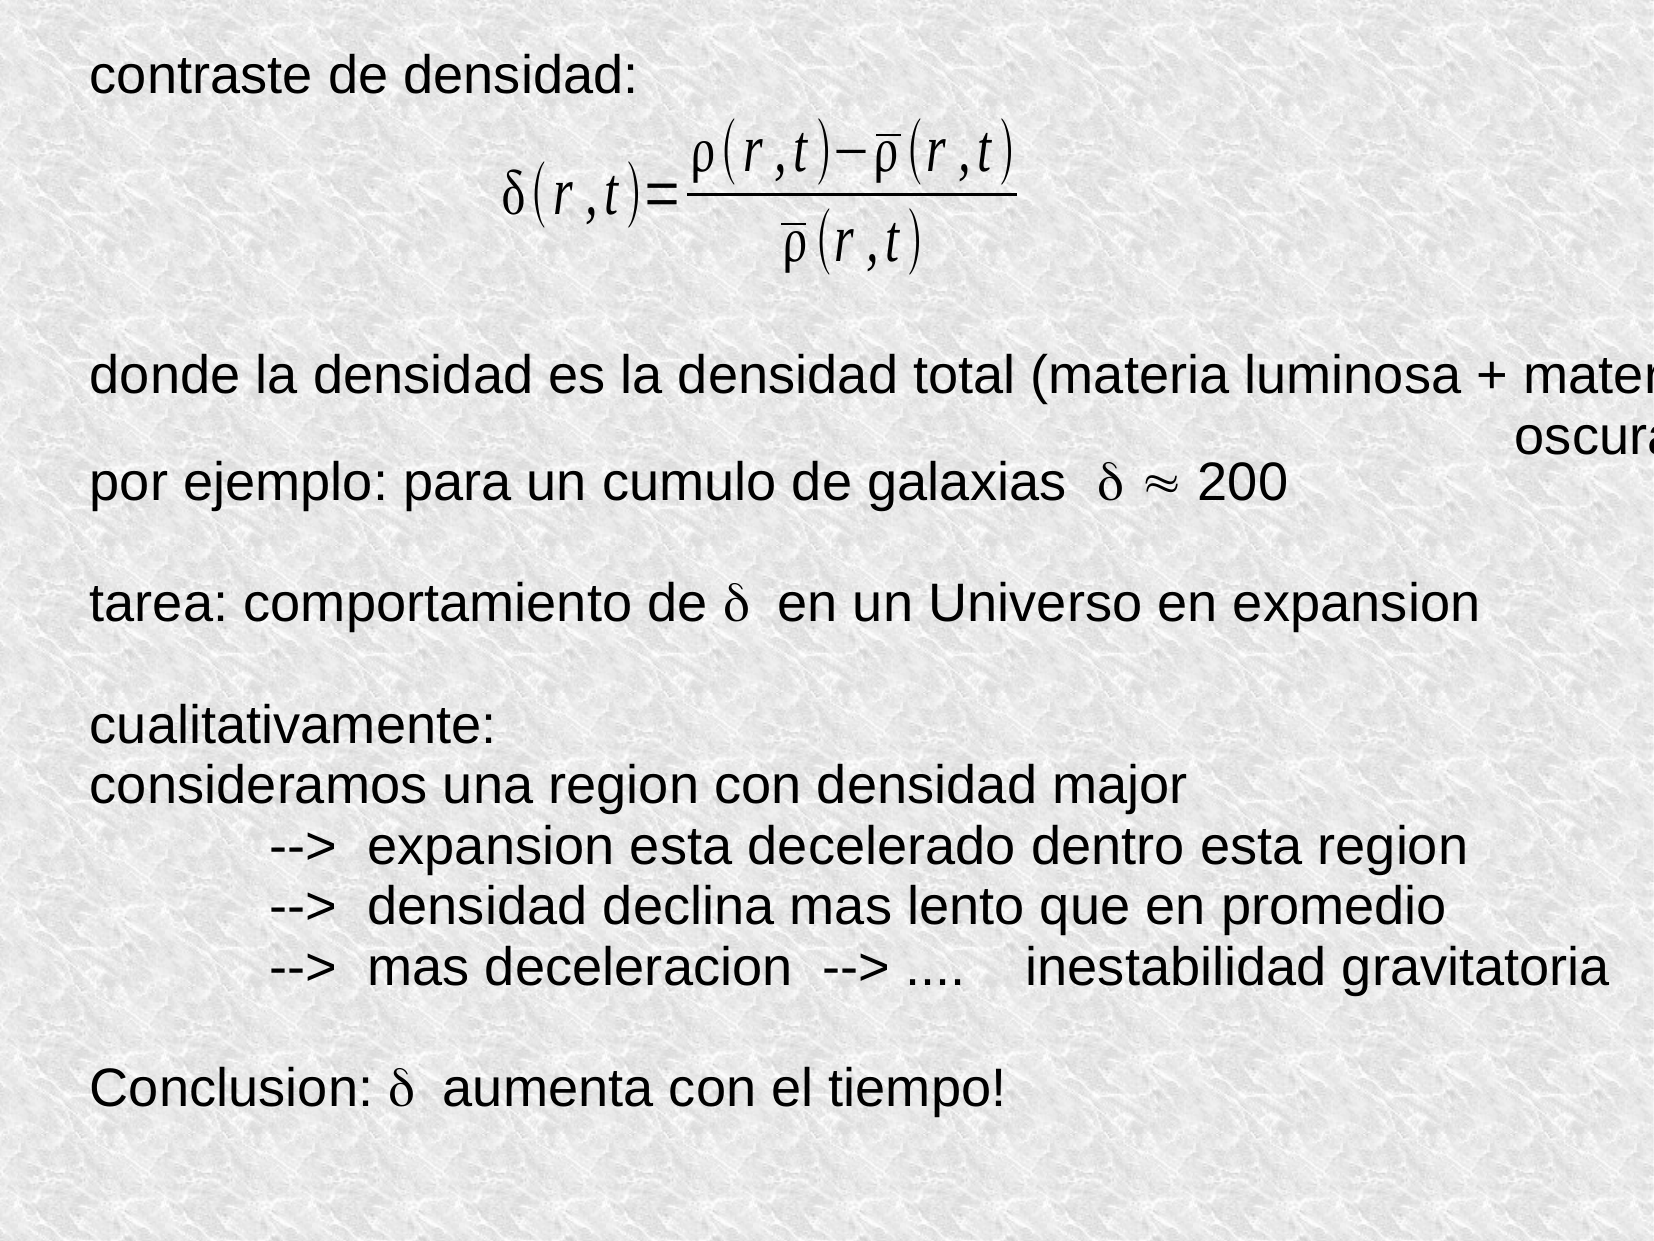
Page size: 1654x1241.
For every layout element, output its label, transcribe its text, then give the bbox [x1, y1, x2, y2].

picture [0, 0, 1654, 1241]
text_box por ejemplo: para un cumulo de galaxias   200 tarea: comportamiento de  en un Universo en expansion cualitativamente: consideramos una region con densidad major --> expansion esta decelerado dentro esta region --> densidad declina mas lento que en promedio --> mas deceleracion --> .... inestabilidad gravitatoria Conclusion:  aumenta con el tiempo! [75, 444, 1490, 1241]
text_box contraste de densidad: [75, 37, 587, 118]
picture [1490, 971, 1495, 981]
chart [487, 112, 1031, 278]
picture [1490, 960, 1495, 968]
text_box donde la densidad es la densidad total (materia luminosa + materia oscura) [75, 337, 1550, 484]
picture [1550, 439, 1564, 451]
